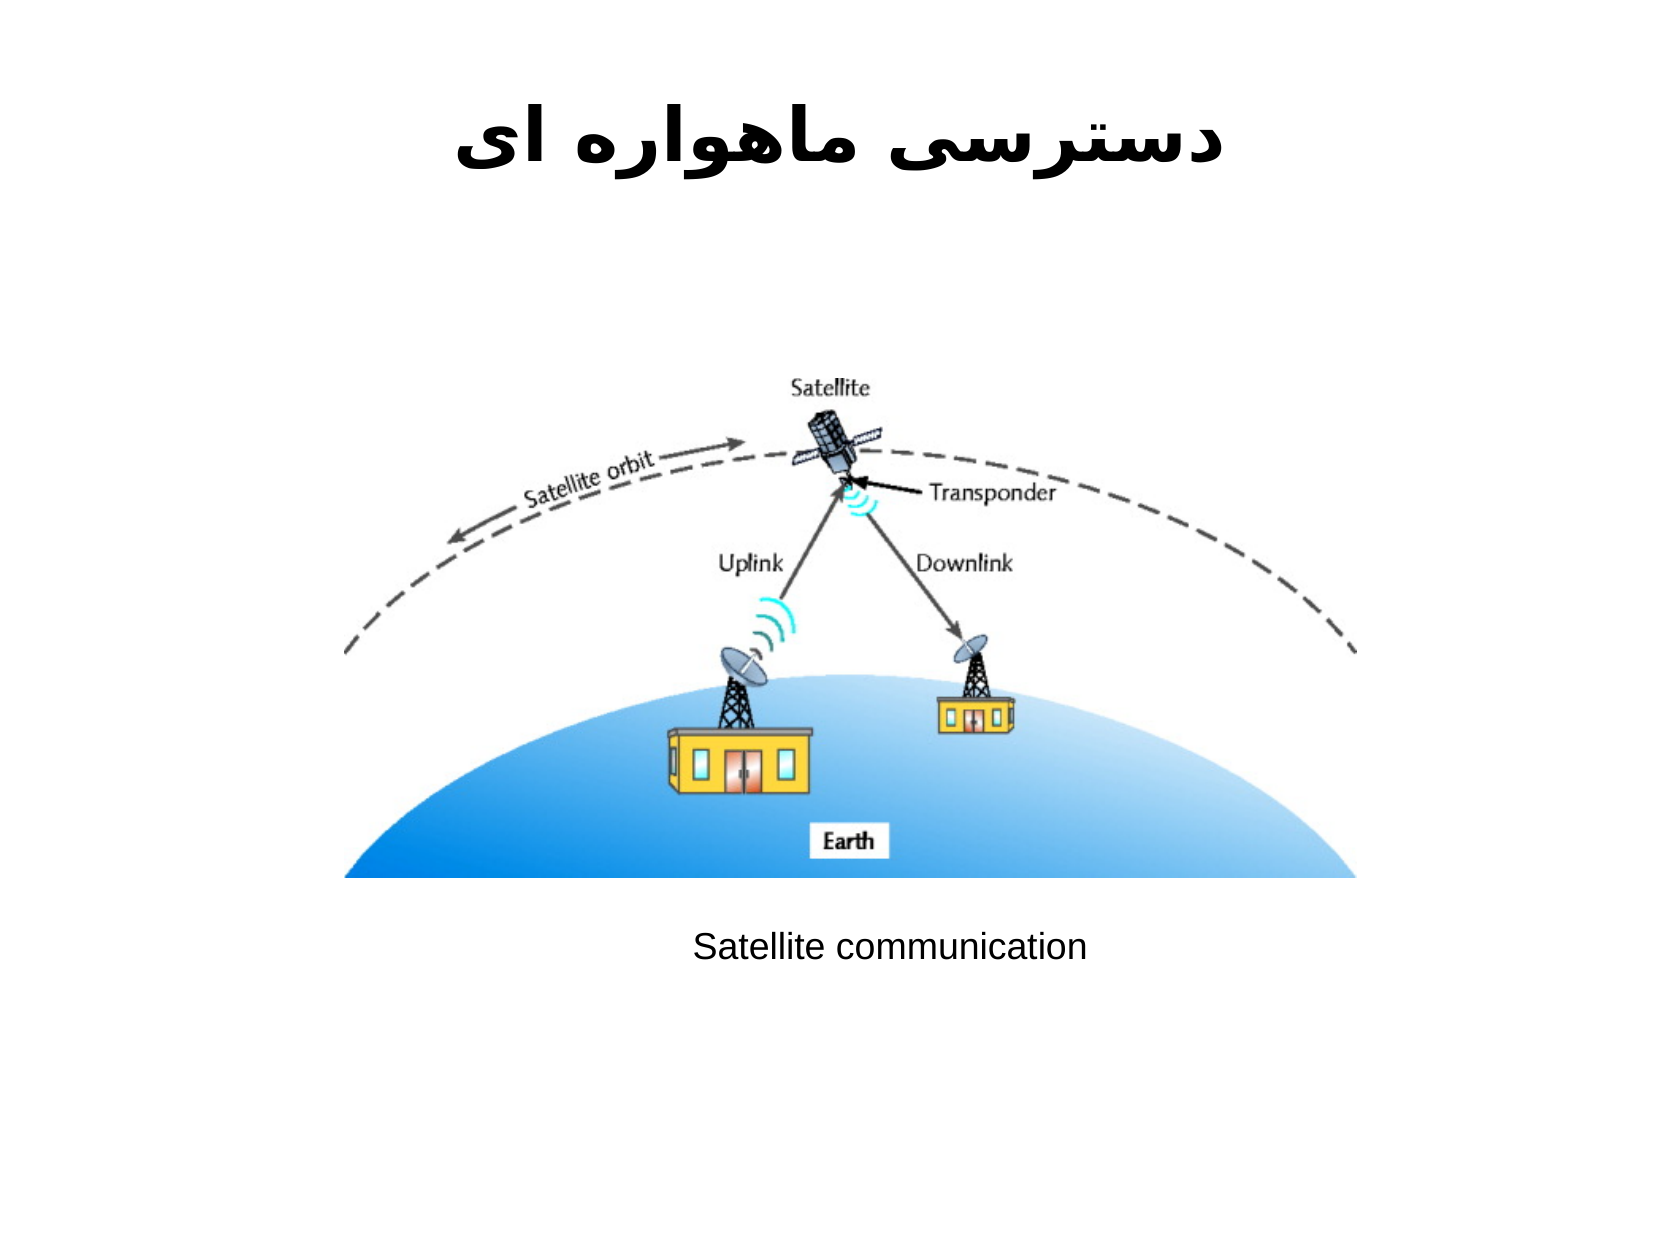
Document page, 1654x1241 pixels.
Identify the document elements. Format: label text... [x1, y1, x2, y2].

text_box [344, 378, 1357, 878]
title دسترسی ماهواره ای [165, 37, 1516, 226]
text_box Satellite communication [449, 914, 1150, 976]
